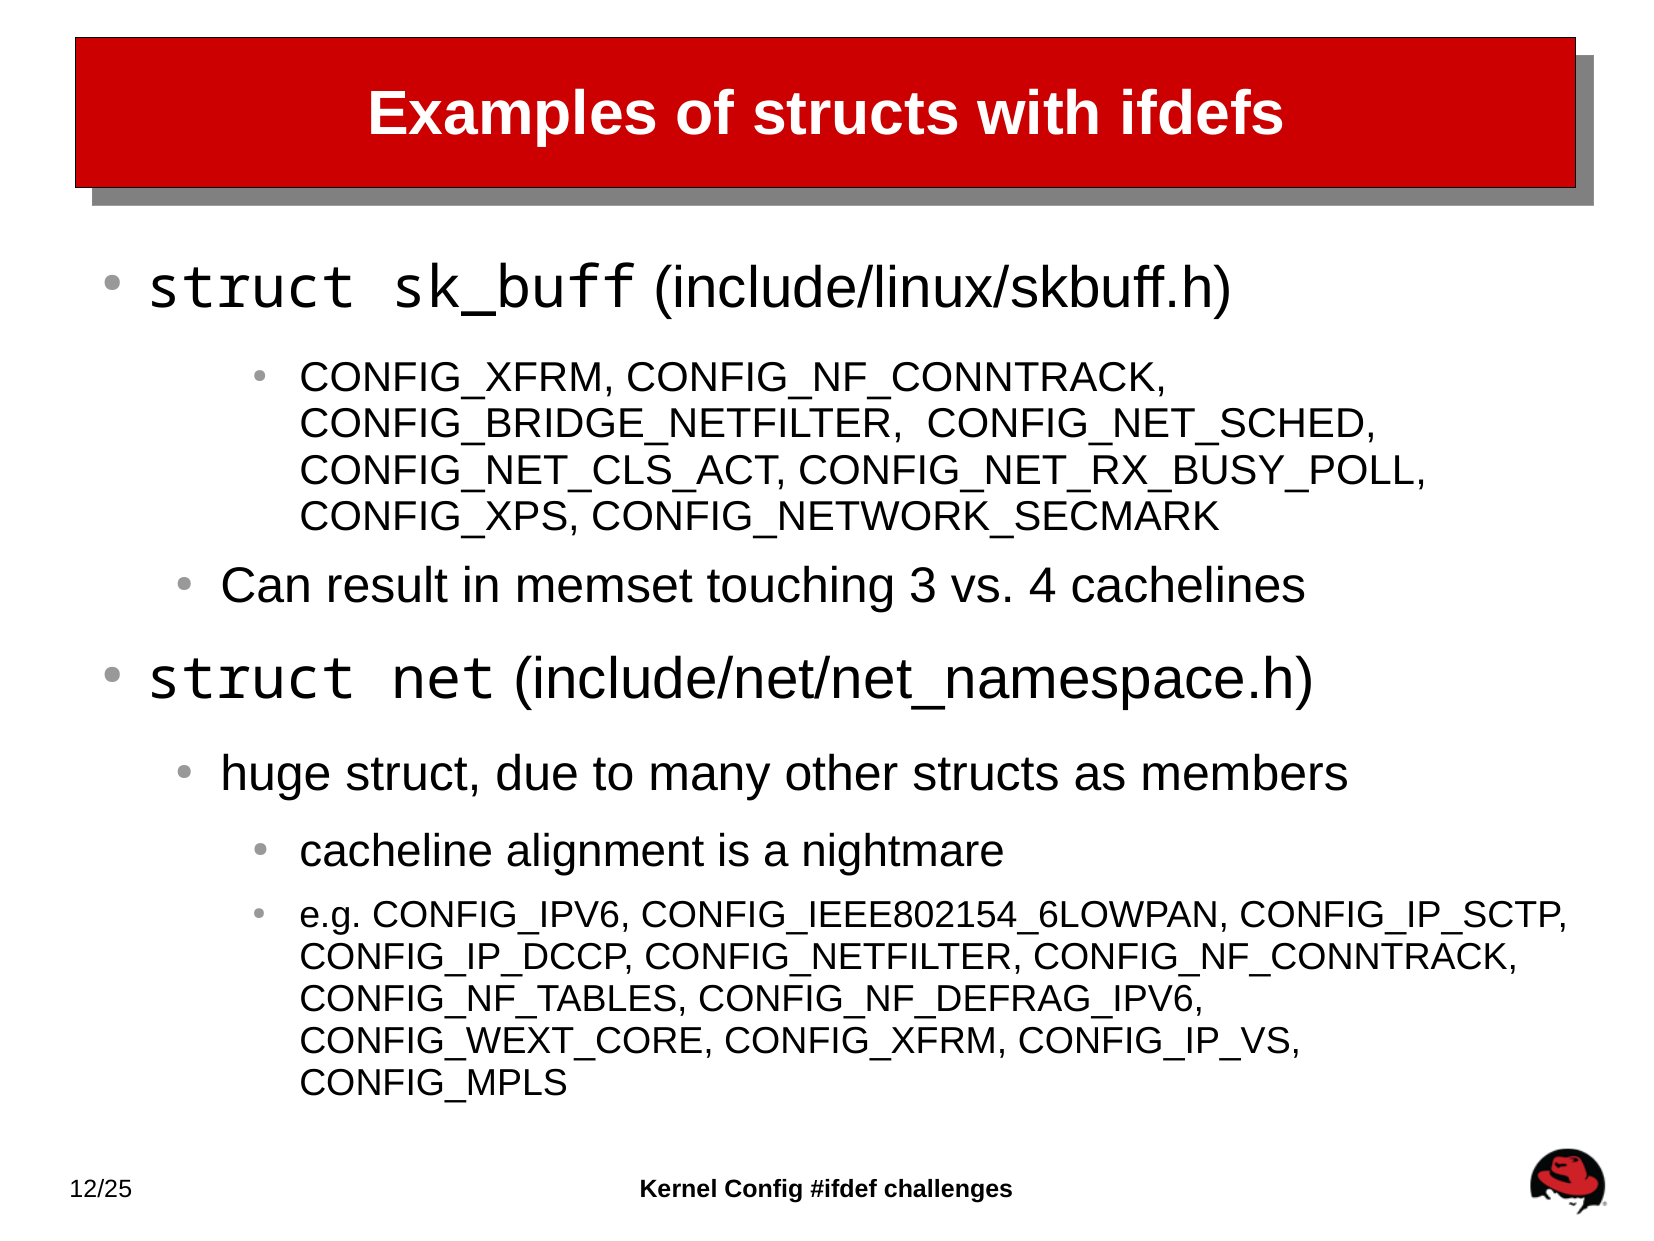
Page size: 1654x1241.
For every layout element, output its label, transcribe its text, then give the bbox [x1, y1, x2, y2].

picture [1529, 1146, 1613, 1224]
title Examples of structs with ifdefs [82, 37, 1571, 188]
list struct sk_buff (include/linux/skbuff.h) CONFIG_XFRM, CONFIG_NF_CONNTRACK, CONFIG_BRIDGE_NETFILTER, CONFIG_NET_SCHED, CONFIG_NET_CLS_ACT, CONFIG_NET_RX_BUSY_POLL, CONFIG_XPS, CONFIG_NETWORK_SECMARK Can result in memset touching 3 vs. 4 cachelines struct net (include/net/net_namespace.h) huge struct, due to many other structs as members cacheline alignment is a nightmare e.g. CONFIG_IPV6, CONFIG_IEEE802154_6LOWPAN, CONFIG_IP_SCTP, CONFIG_IP_DCCP, CONFIG_NETFILTER, CONFIG_NF_CONNTRACK, CONFIG_NF_TABLES, CONFIG_NF_DEFRAG_IPV6, CONFIG_WEXT_CORE, CONFIG_XFRM, CONFIG_IP_VS, CONFIG_MPLS [86, 244, 1576, 1086]
